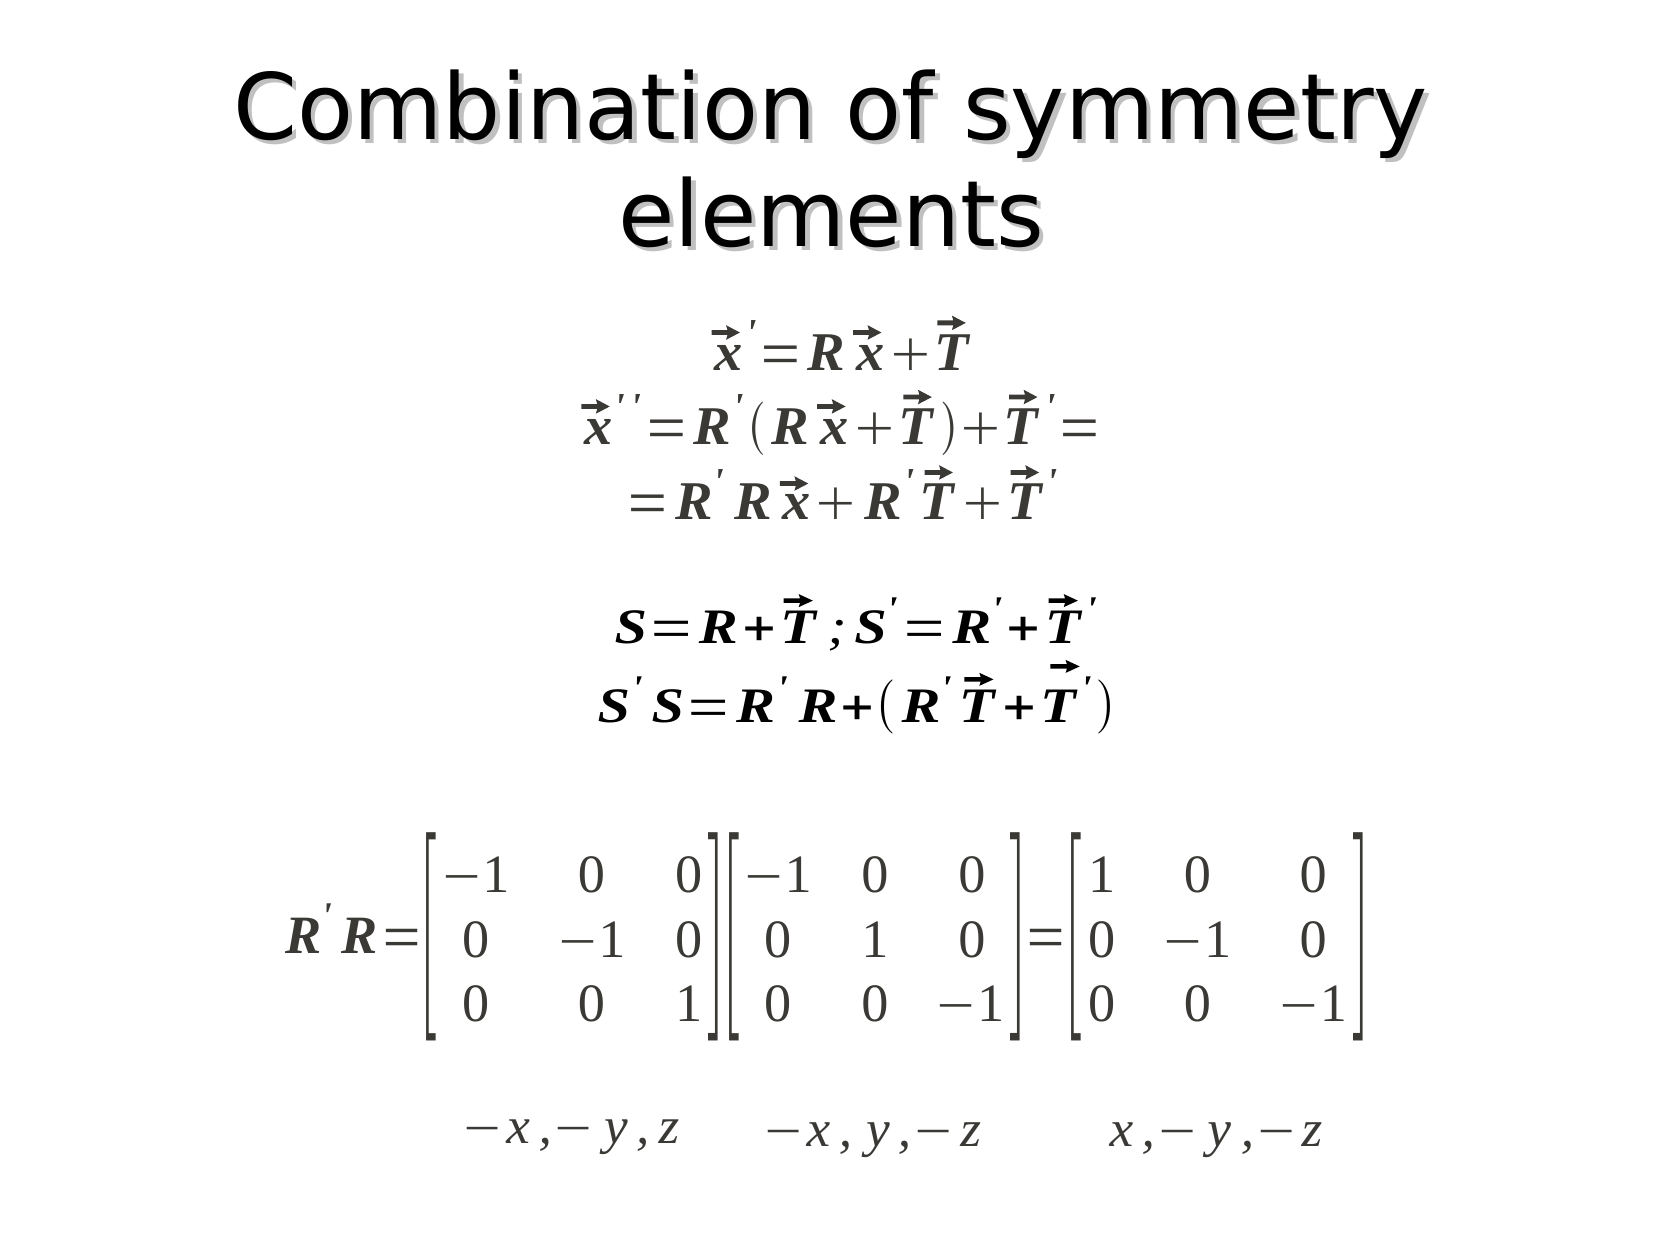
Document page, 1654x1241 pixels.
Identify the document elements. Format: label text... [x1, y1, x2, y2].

chart [275, 830, 1372, 1044]
chart [755, 1099, 987, 1158]
chart [573, 310, 1110, 532]
chart [589, 589, 1123, 737]
title Combination of symmetry elements [125, 53, 1538, 268]
chart [455, 1097, 686, 1155]
chart [1100, 1099, 1329, 1158]
